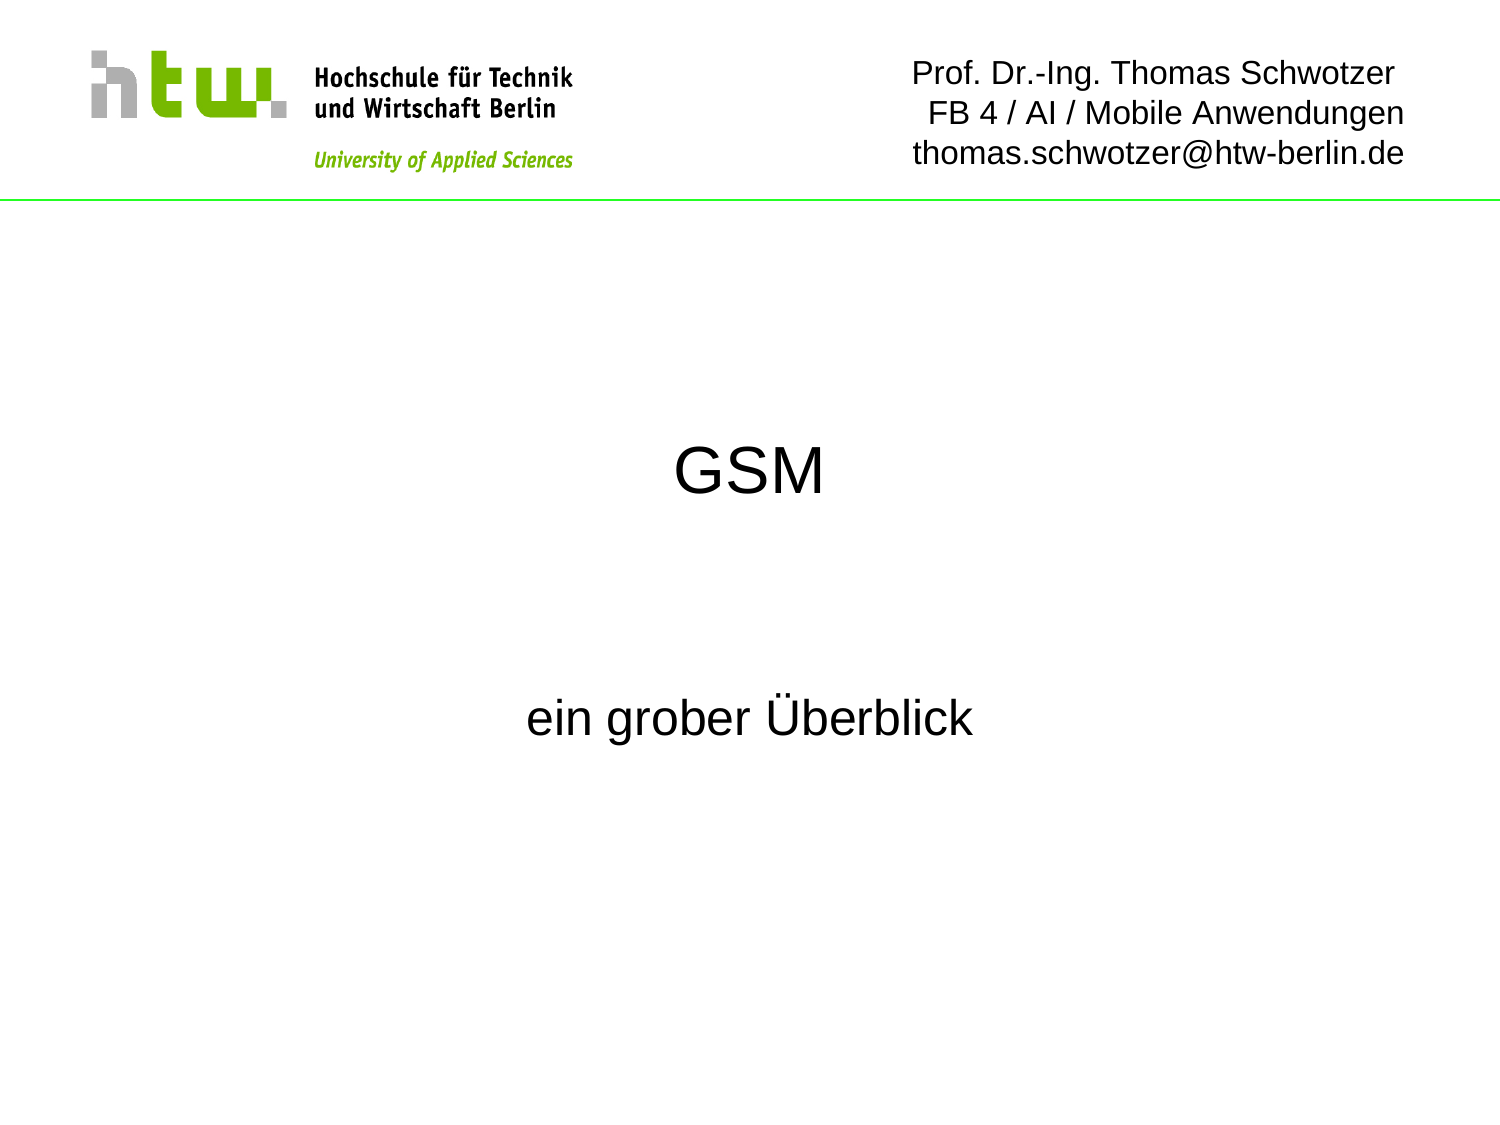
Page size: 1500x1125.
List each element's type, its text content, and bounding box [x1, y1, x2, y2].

title GSM [112, 349, 1388, 591]
subtitle ein grober Überblick [225, 637, 1276, 926]
picture [89, 48, 577, 177]
